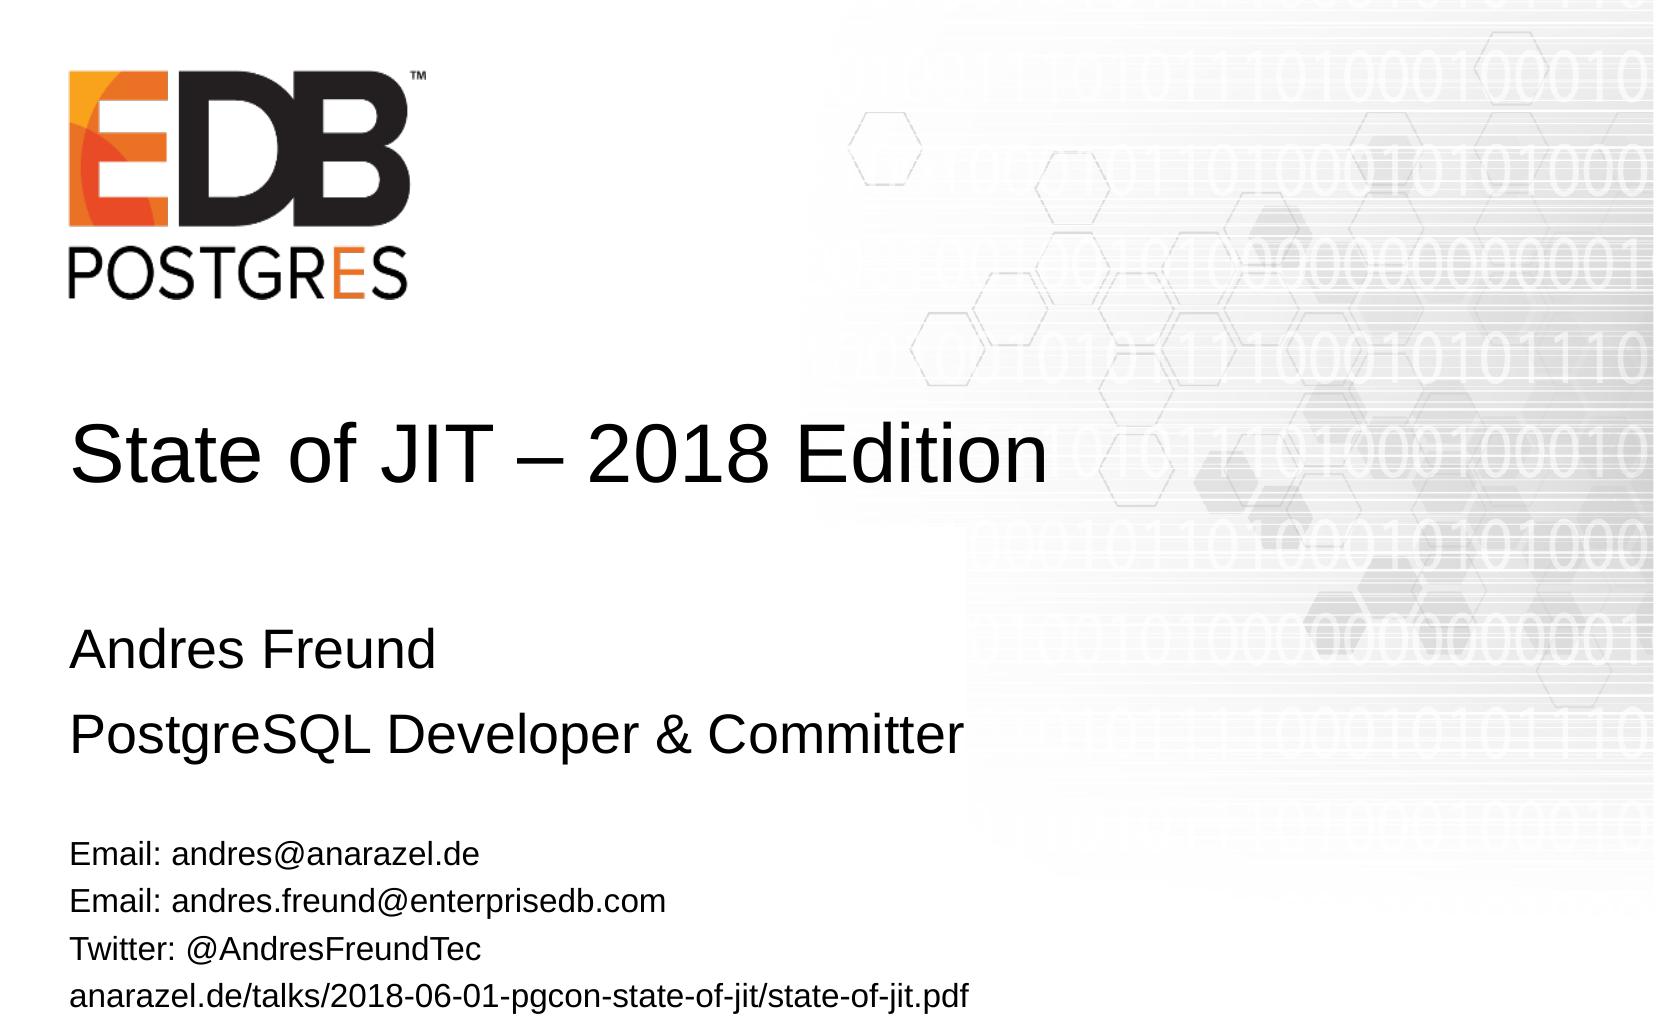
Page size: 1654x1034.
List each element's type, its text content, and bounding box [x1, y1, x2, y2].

list Email: andres@anarazel.de Email: andres.freund@enterprisedb.com Twitter: @AndresFreundTec anarazel.de/talks/2018-06-01-pgcon-state-of-jit/state-of-jit.pdf [54, 825, 1275, 973]
title State of JIT – 2018 Edition [55, 403, 1276, 609]
picture [14, 15, 426, 300]
list Andres Freund PostgreSQL Developer & Committer [54, 613, 1275, 752]
